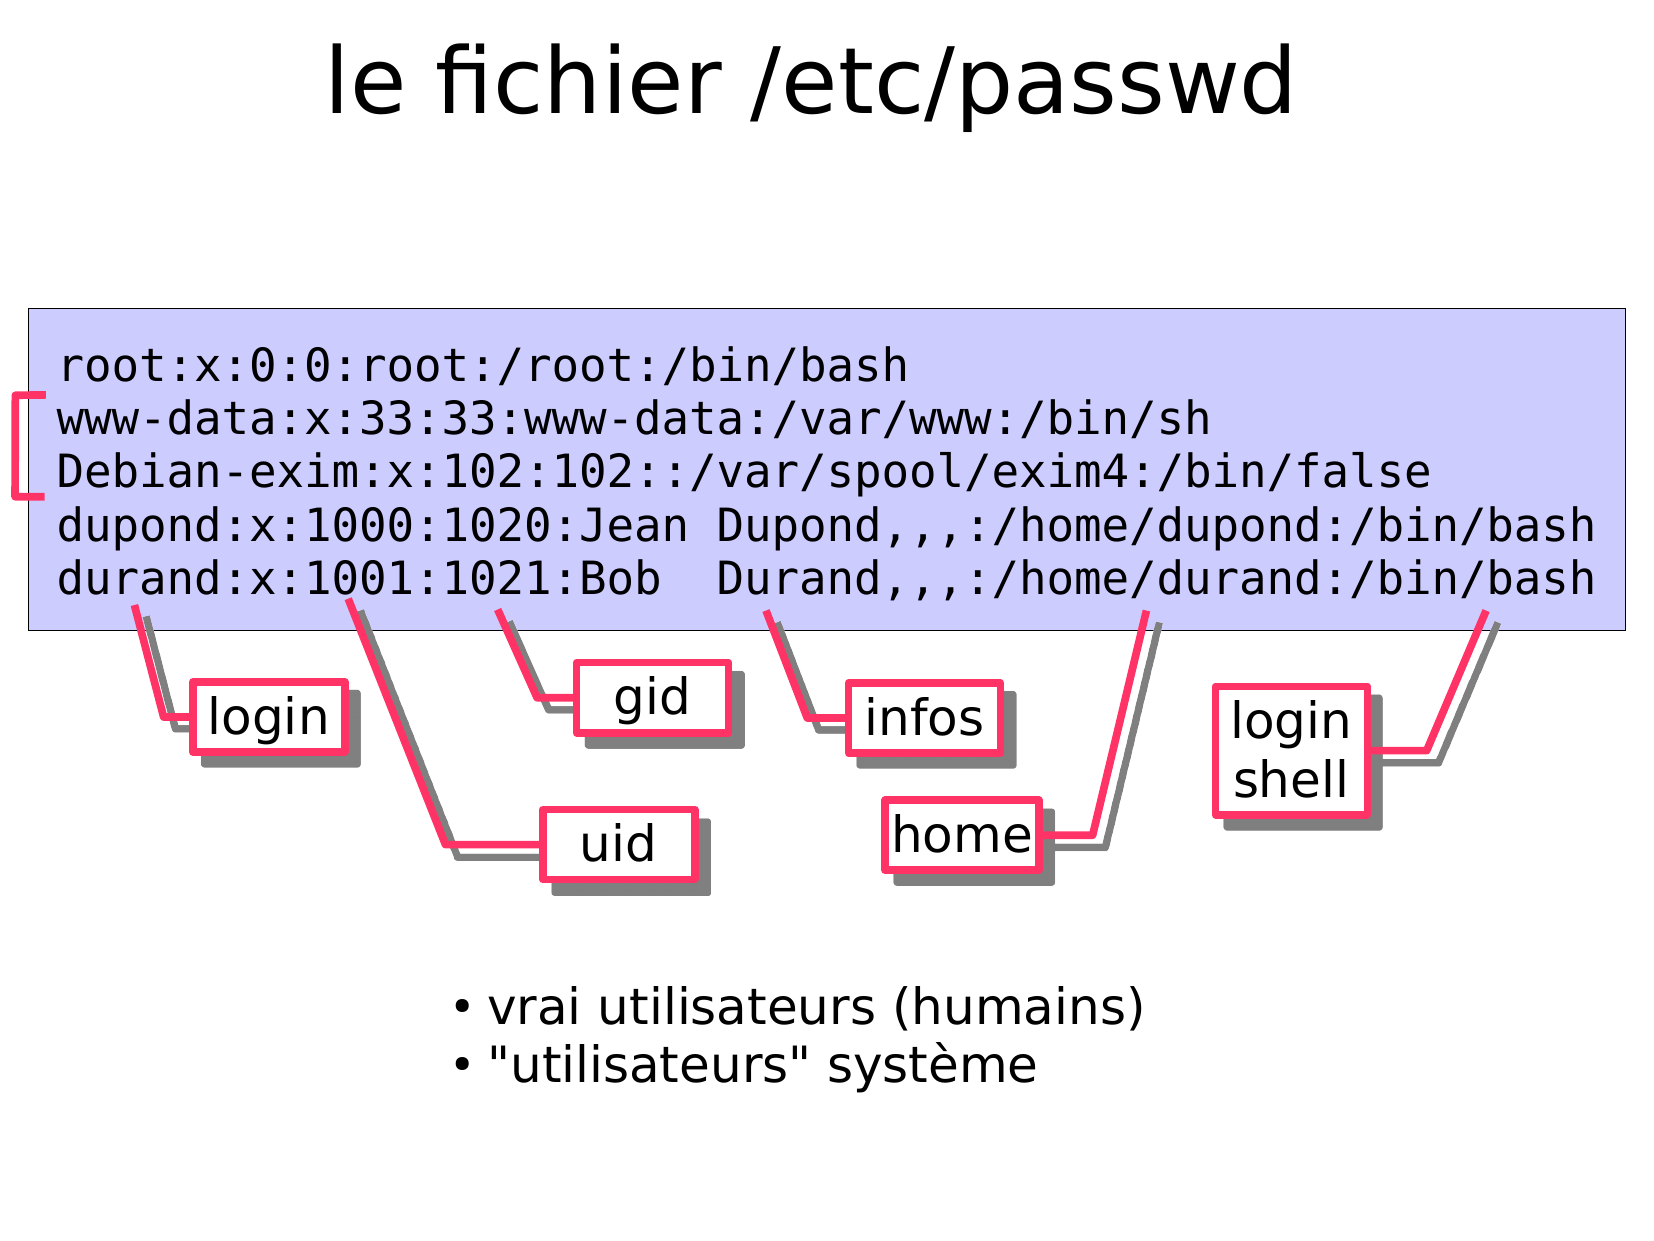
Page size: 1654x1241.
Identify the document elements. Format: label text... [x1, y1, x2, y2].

text_box infos [848, 682, 1001, 754]
text_box root:x:0:0:root:/root:/bin/bash www-data:x:33:33:www-data:/var/www:/bin/sh Debian-exim:x:102:102::/var/spool/exim4:/bin/false dupond:x:1000:1020:Jean Dupond,,,:/home/dupond:/bin/bash durand:x:1001:1021:Bob Durand,,,:/home/durand:/bin/bash [56, 338, 1597, 606]
text_box uid [542, 809, 695, 880]
text_box gid [576, 662, 729, 733]
title le fichier /etc/passwd [121, 17, 1504, 143]
text_box [28, 308, 1626, 631]
text_box home [885, 800, 1039, 871]
text_box login shell [1215, 686, 1368, 815]
text_box vrai utilisateurs (humains) "utilisateurs" système [453, 978, 1165, 1154]
text_box login [192, 681, 345, 753]
